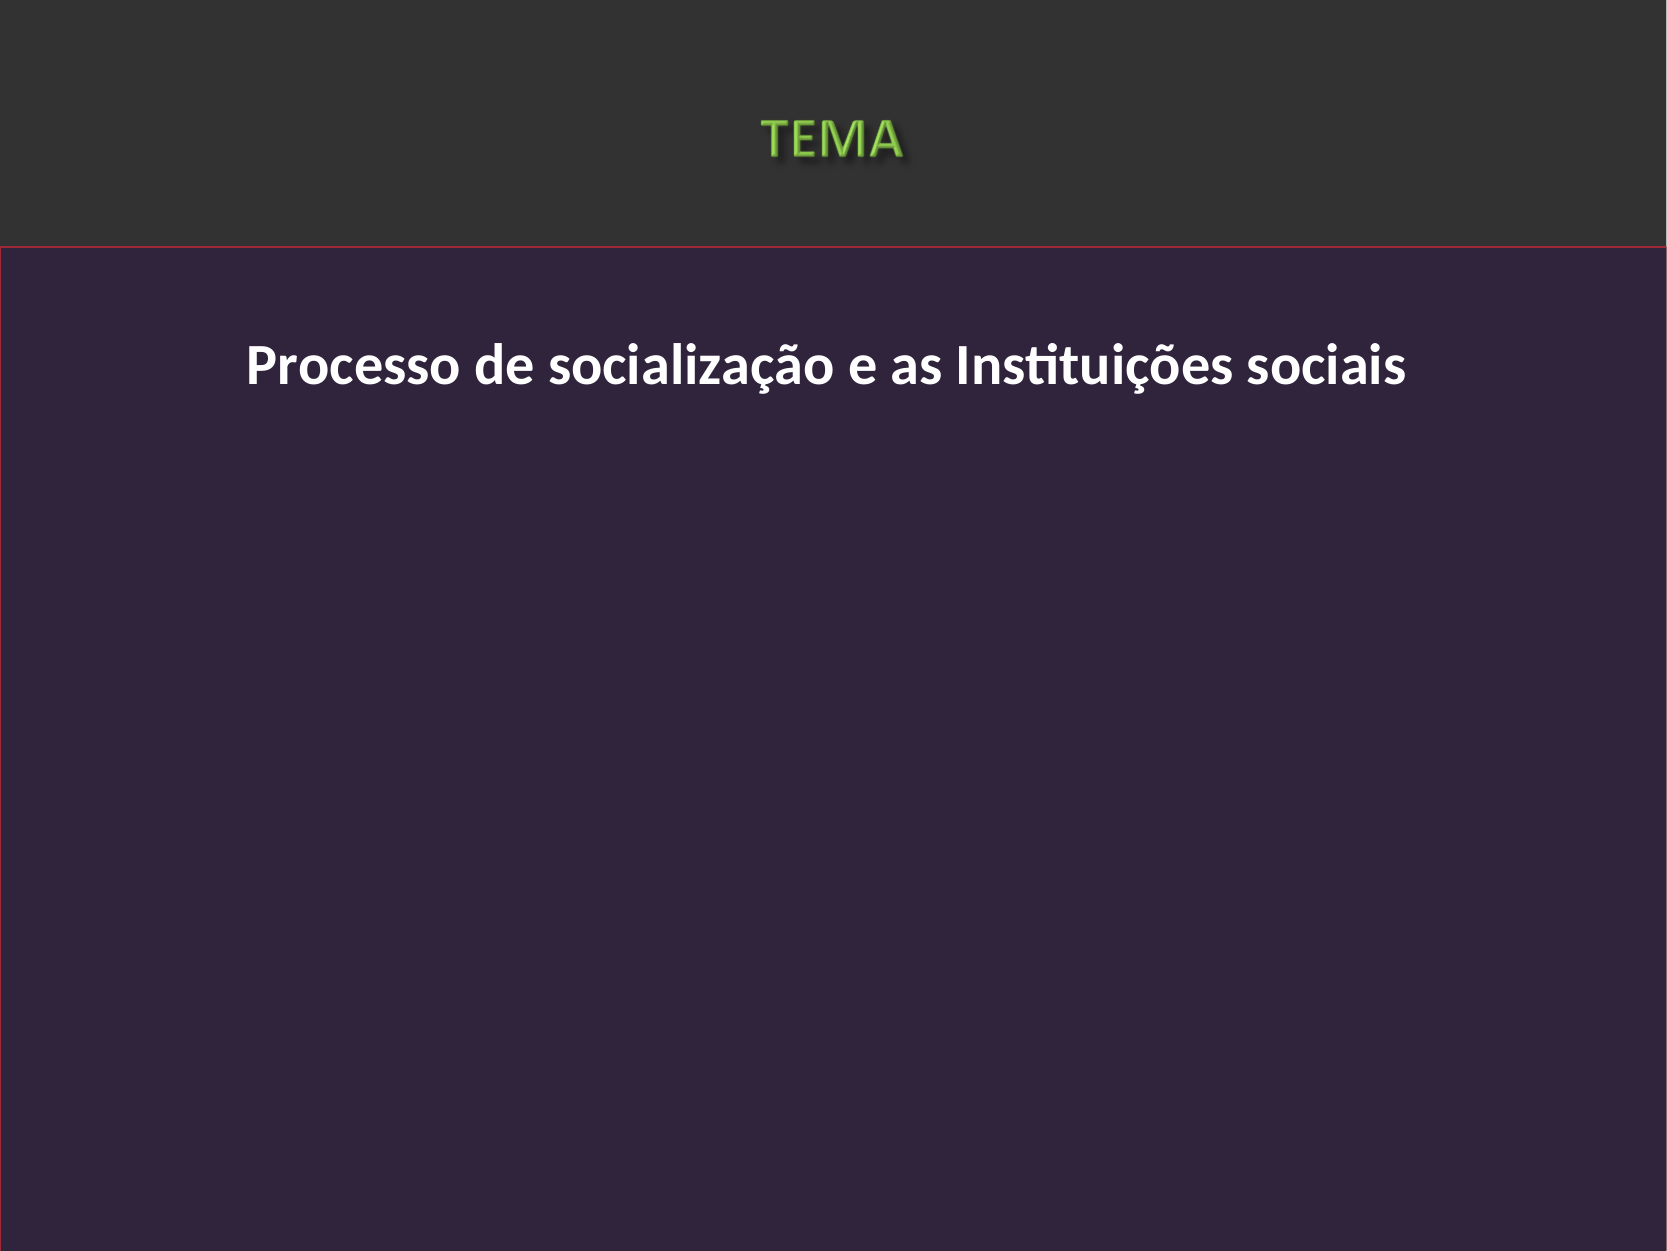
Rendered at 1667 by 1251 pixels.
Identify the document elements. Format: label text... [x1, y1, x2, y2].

list Processo de socialização e as Instituições sociais [0, 247, 1667, 1251]
text_box [0, 0, 1667, 213]
